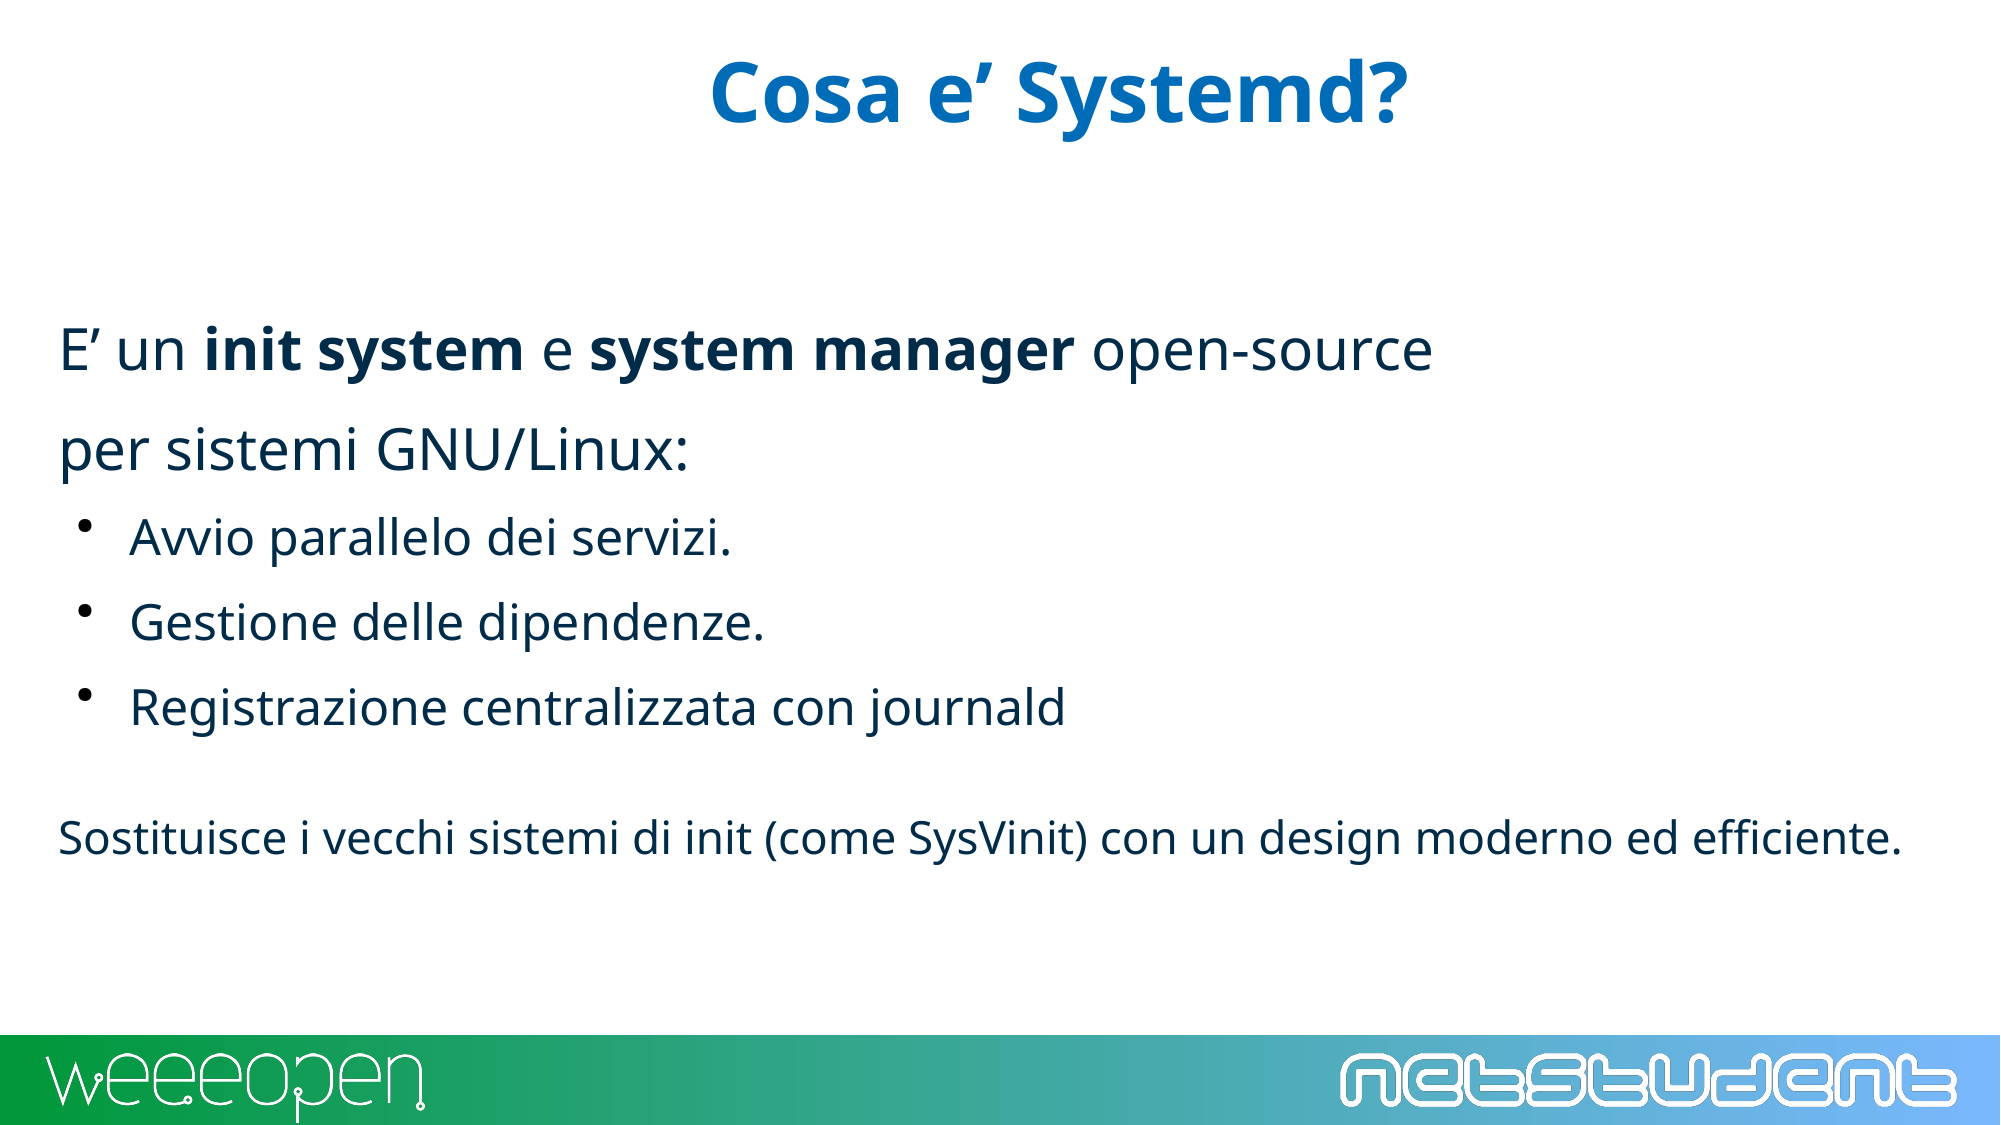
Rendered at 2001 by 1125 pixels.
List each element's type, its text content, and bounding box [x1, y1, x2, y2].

text_box E’ un init system e system manager open-source [58, 308, 1318, 382]
text_box ● [75, 601, 99, 625]
text_box per sistemi GNU/Linux: [58, 407, 658, 482]
text_box [0, 0, 2000, 1125]
text_box Sostituisce i vecchi sistemi di init (come SysVinit) con un design moderno ed efficiente. [58, 805, 1816, 864]
picture [45, 1053, 425, 1123]
text_box Cosa e’ Systemd? [708, 33, 1292, 139]
text_box Registrazione centralizzata con journald [129, 671, 1016, 735]
text_box ● [75, 686, 99, 709]
picture [1340, 1053, 1957, 1107]
text_box Avvio parallelo dei servizi. [129, 501, 705, 565]
text_box Gestione delle dipendenze. [129, 586, 736, 650]
text_box ● [75, 516, 99, 540]
